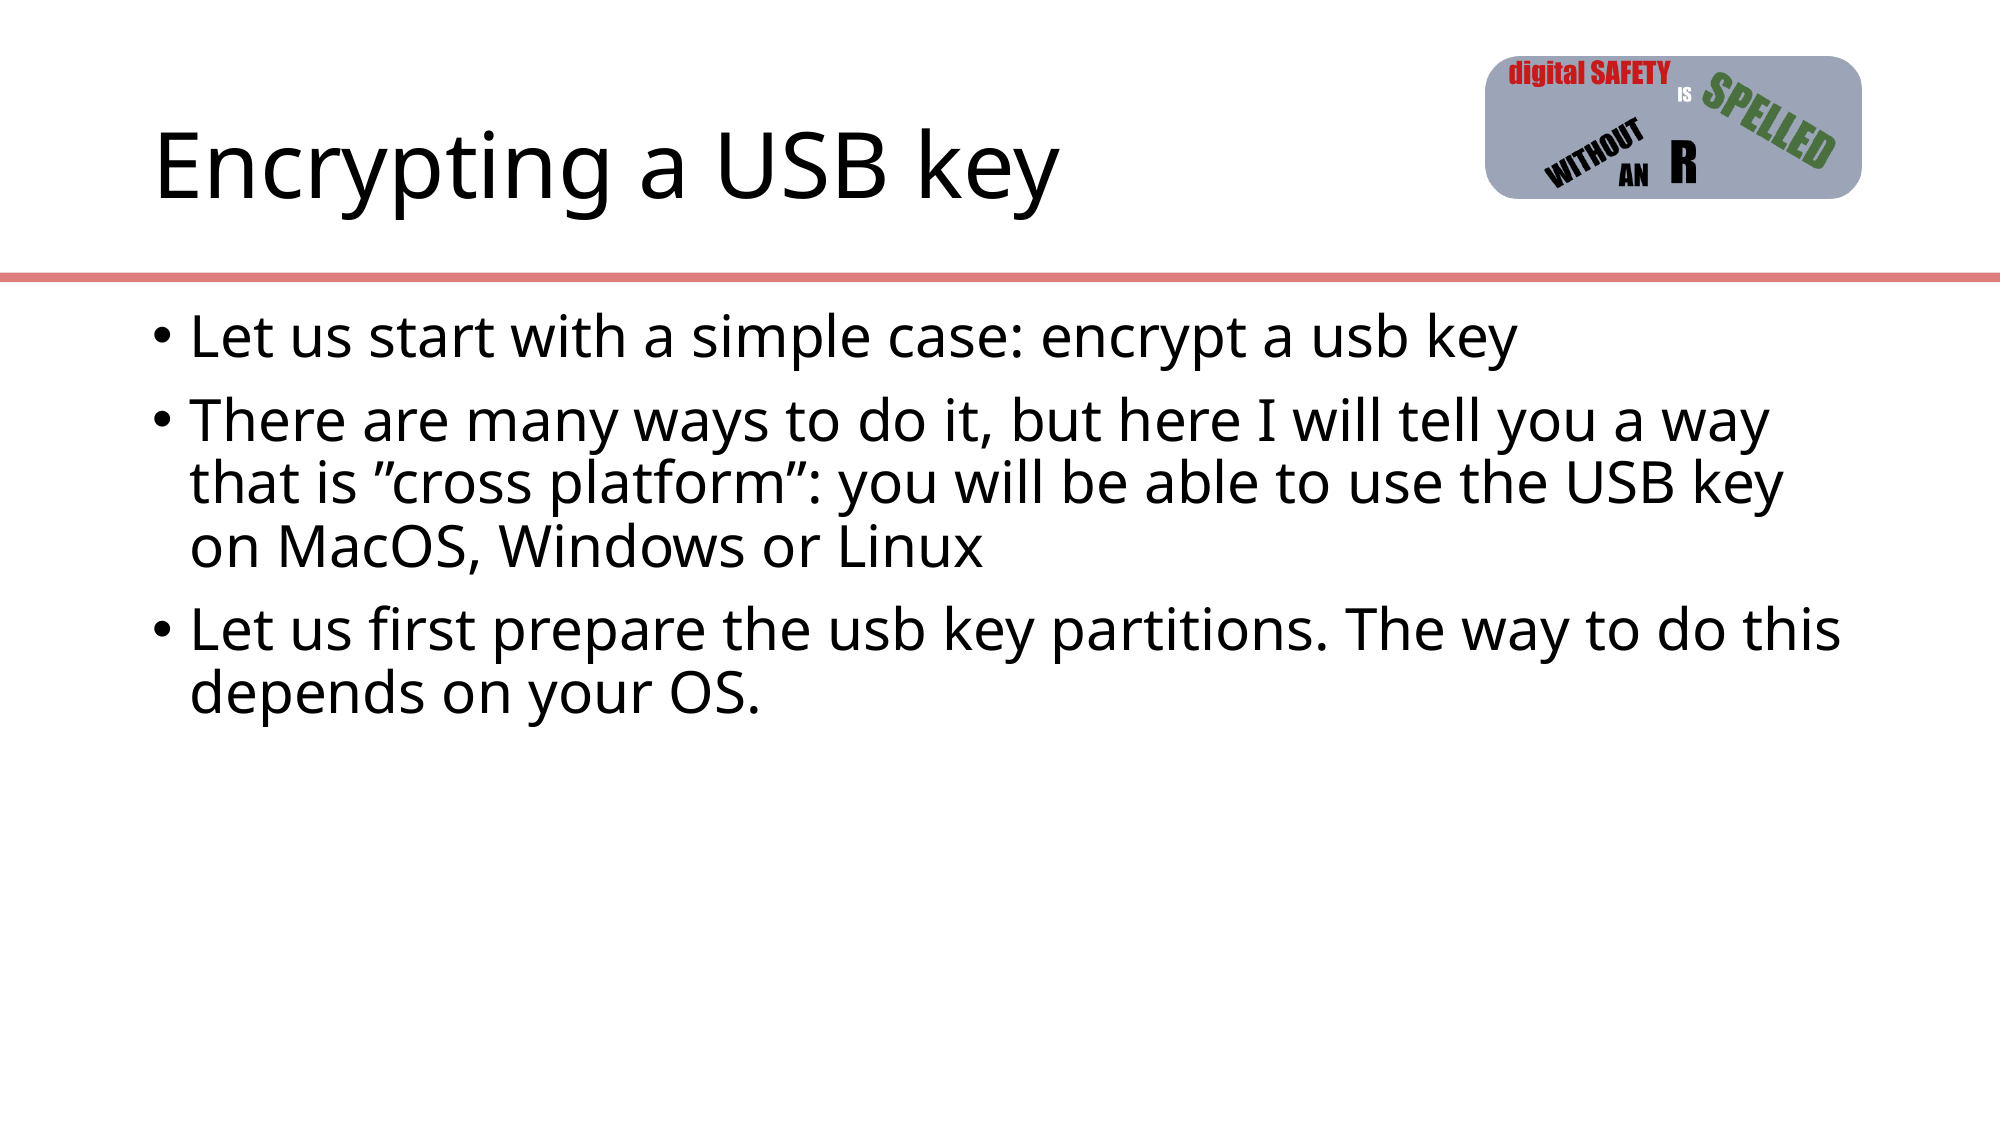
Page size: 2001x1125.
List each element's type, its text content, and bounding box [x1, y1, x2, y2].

list Let us start with a simple case: encrypt a usb key There are many ways to do it, but here I will tell you a way that is ”cross platform”: you will be able to use the USB key on MacOS, Windows or Linux Let us first prepare the usb key partitions. The way to do this depends on your OS. [137, 299, 1863, 1014]
title Encrypting a USB key [137, 59, 1863, 278]
